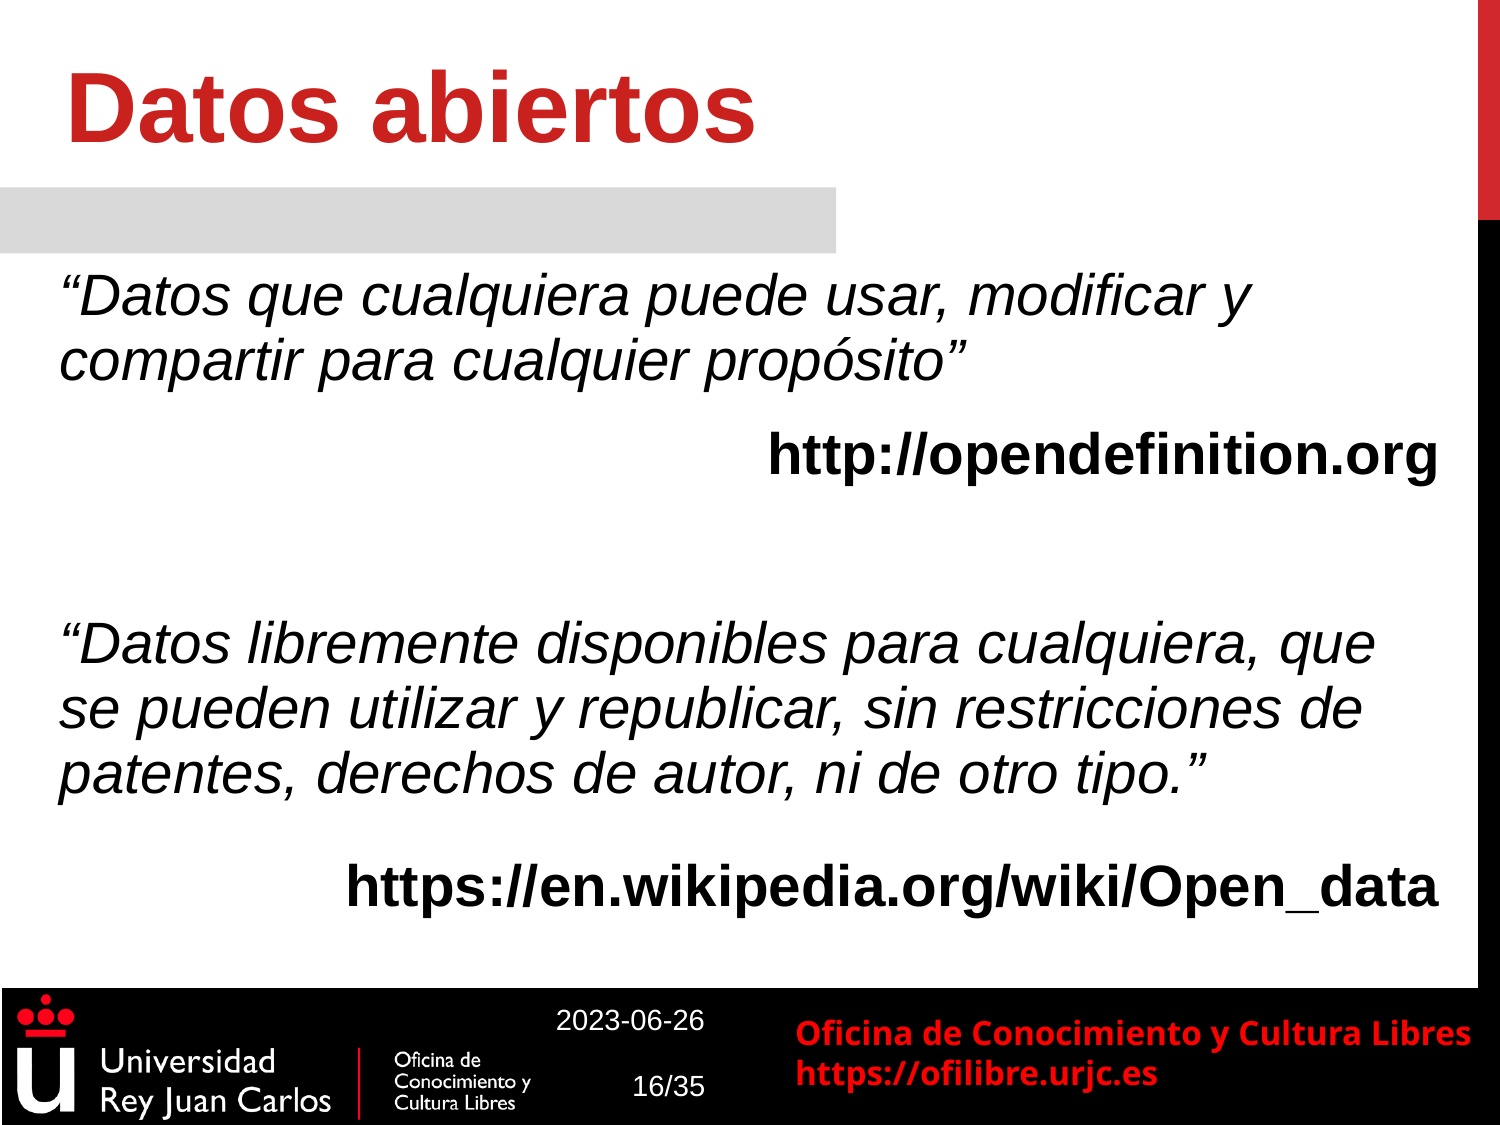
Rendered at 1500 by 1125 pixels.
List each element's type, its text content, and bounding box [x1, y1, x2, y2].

text_box “Datos que cualquiera puede usar, modificar y compartir para cualquier propósito” http://opendefinition.org “Datos libremente disponibles para cualquiera, que se pueden utilizar y republicar, sin restricciones de patentes, derechos de autor, ni de otro tipo.” https://en.wikipedia.org/wiki/Open_data [45, 254, 1456, 926]
title [75, 7, 1425, 196]
picture [17, 994, 531, 1120]
text_box Datos abiertos [50, 45, 816, 174]
